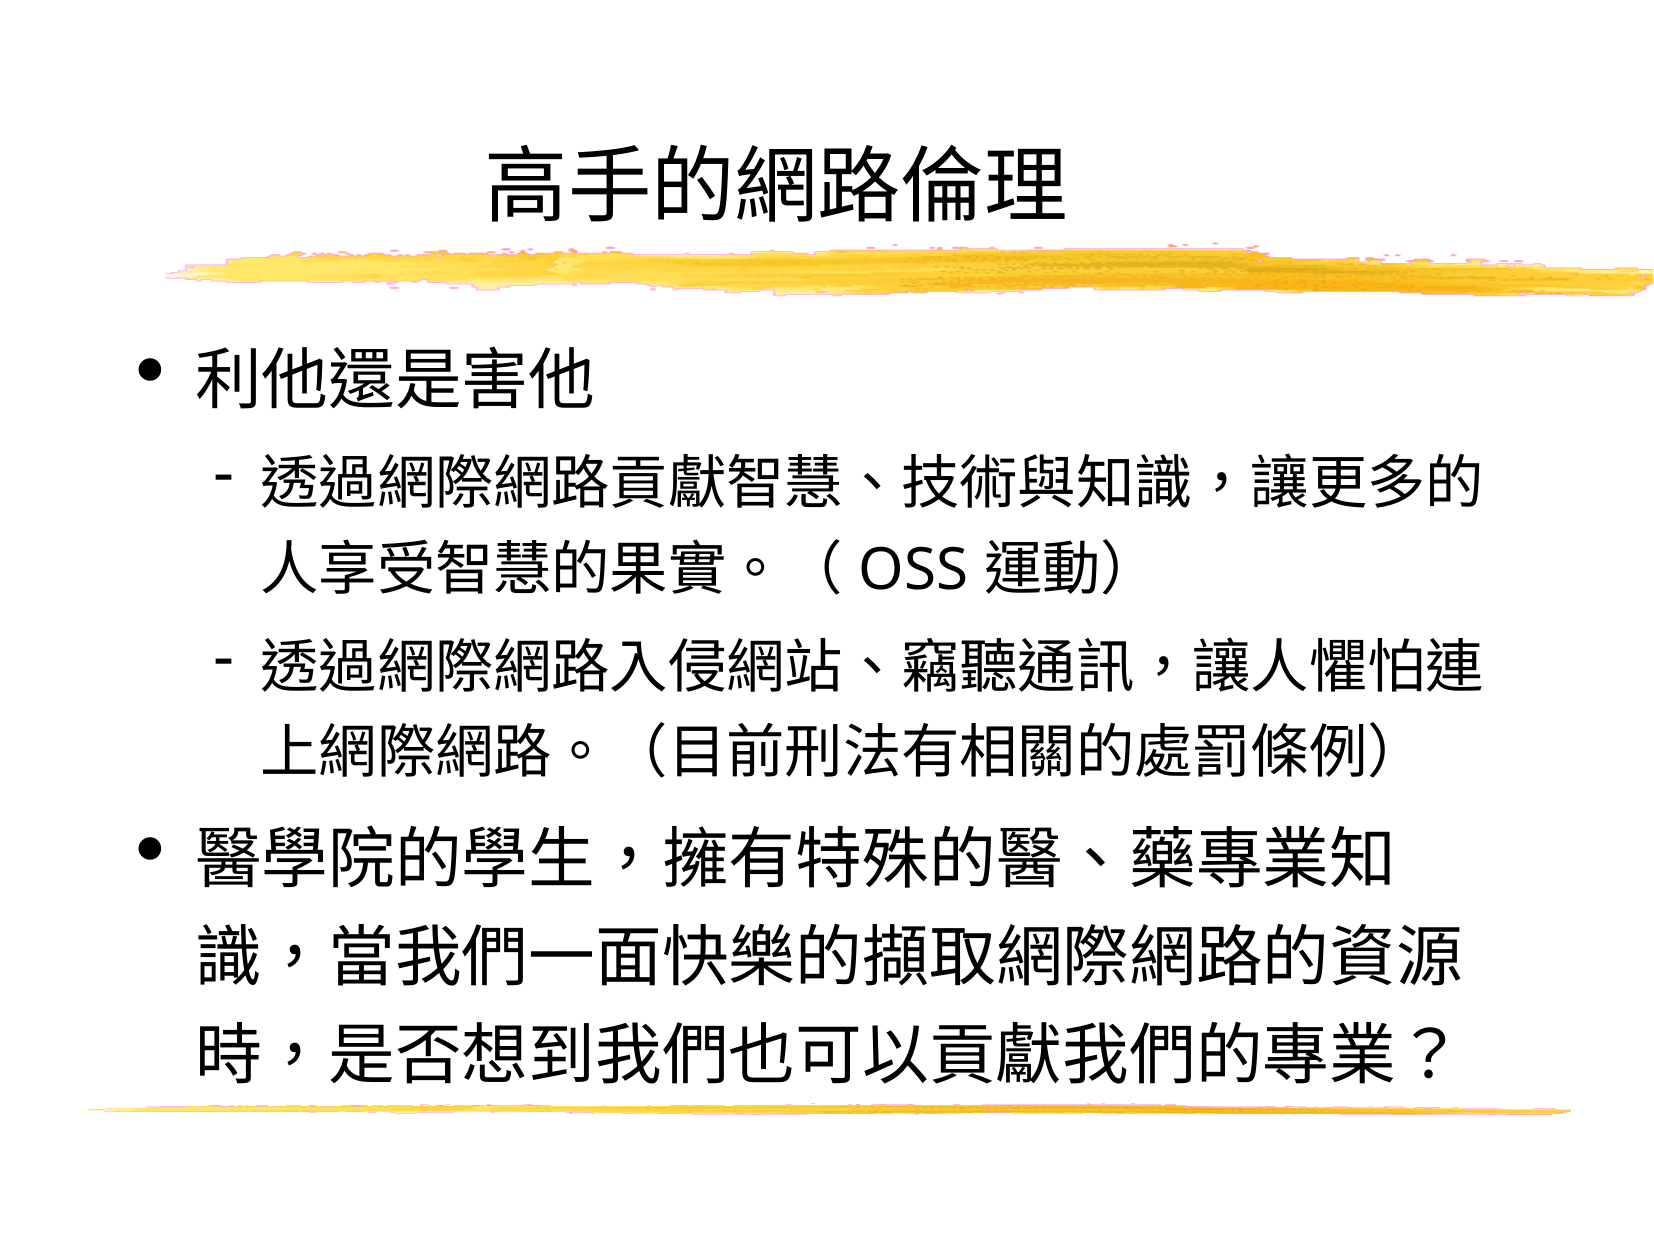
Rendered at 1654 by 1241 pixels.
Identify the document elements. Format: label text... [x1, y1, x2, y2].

picture [82, 1102, 1571, 1117]
picture [165, 237, 1654, 308]
title 高手的網路倫理 [73, 41, 1479, 249]
list 利他還是害他 透過網際網路貢獻智慧、技術與知識，讓更多的人享受智慧的果實。（OSS運動） 透過網際網路入侵網站、竊聽通訊，讓人懼怕連上網際網路。（目前刑法有相關的處罰條例） 醫學院的學生，擁有特殊的醫、藥專業知識，當我們一面快樂的擷取網際網路的資源時，是否想到我們也可以貢獻我們的專業？ [124, 316, 1530, 1061]
